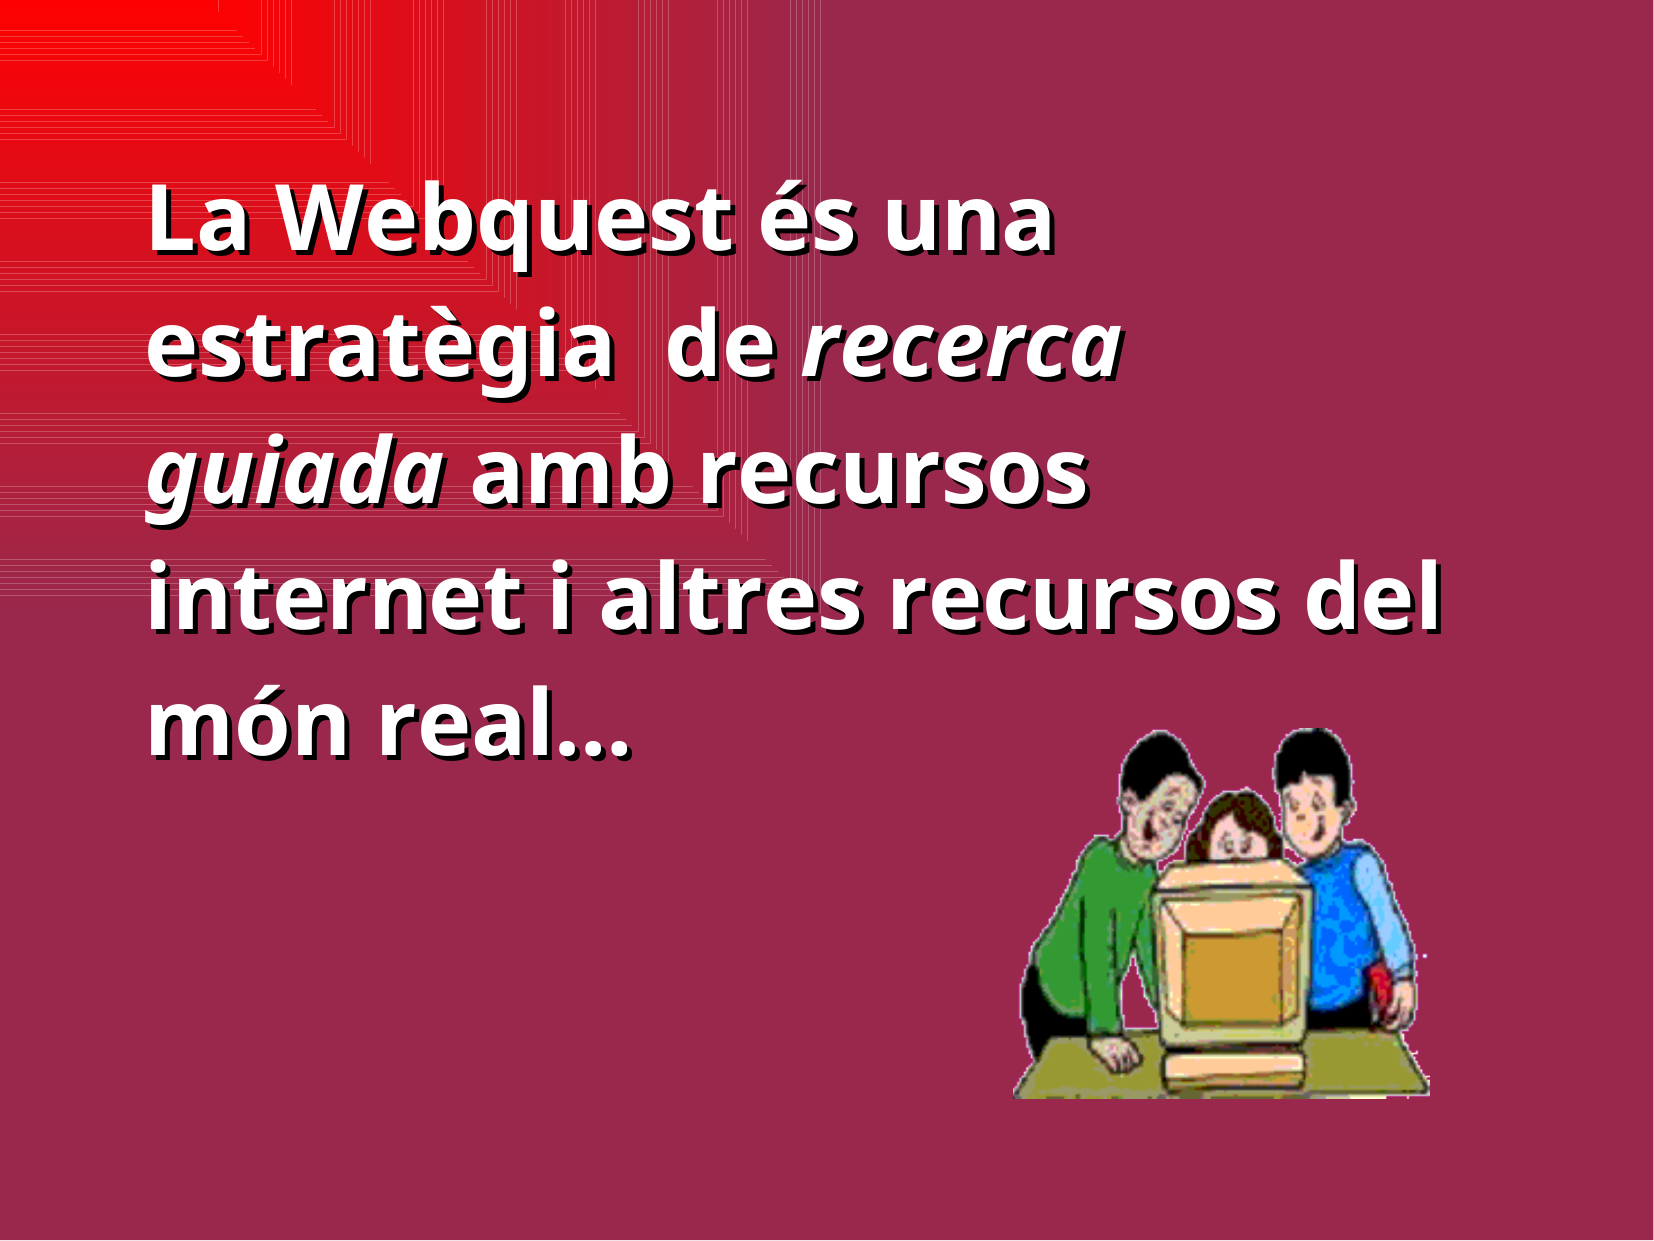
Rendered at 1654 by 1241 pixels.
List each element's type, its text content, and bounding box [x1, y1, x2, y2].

picture [1013, 728, 1430, 1099]
text_box La Webquest és una estratègia de recerca guiada amb recursos internet i altres recursos del món real… [144, 151, 1450, 783]
